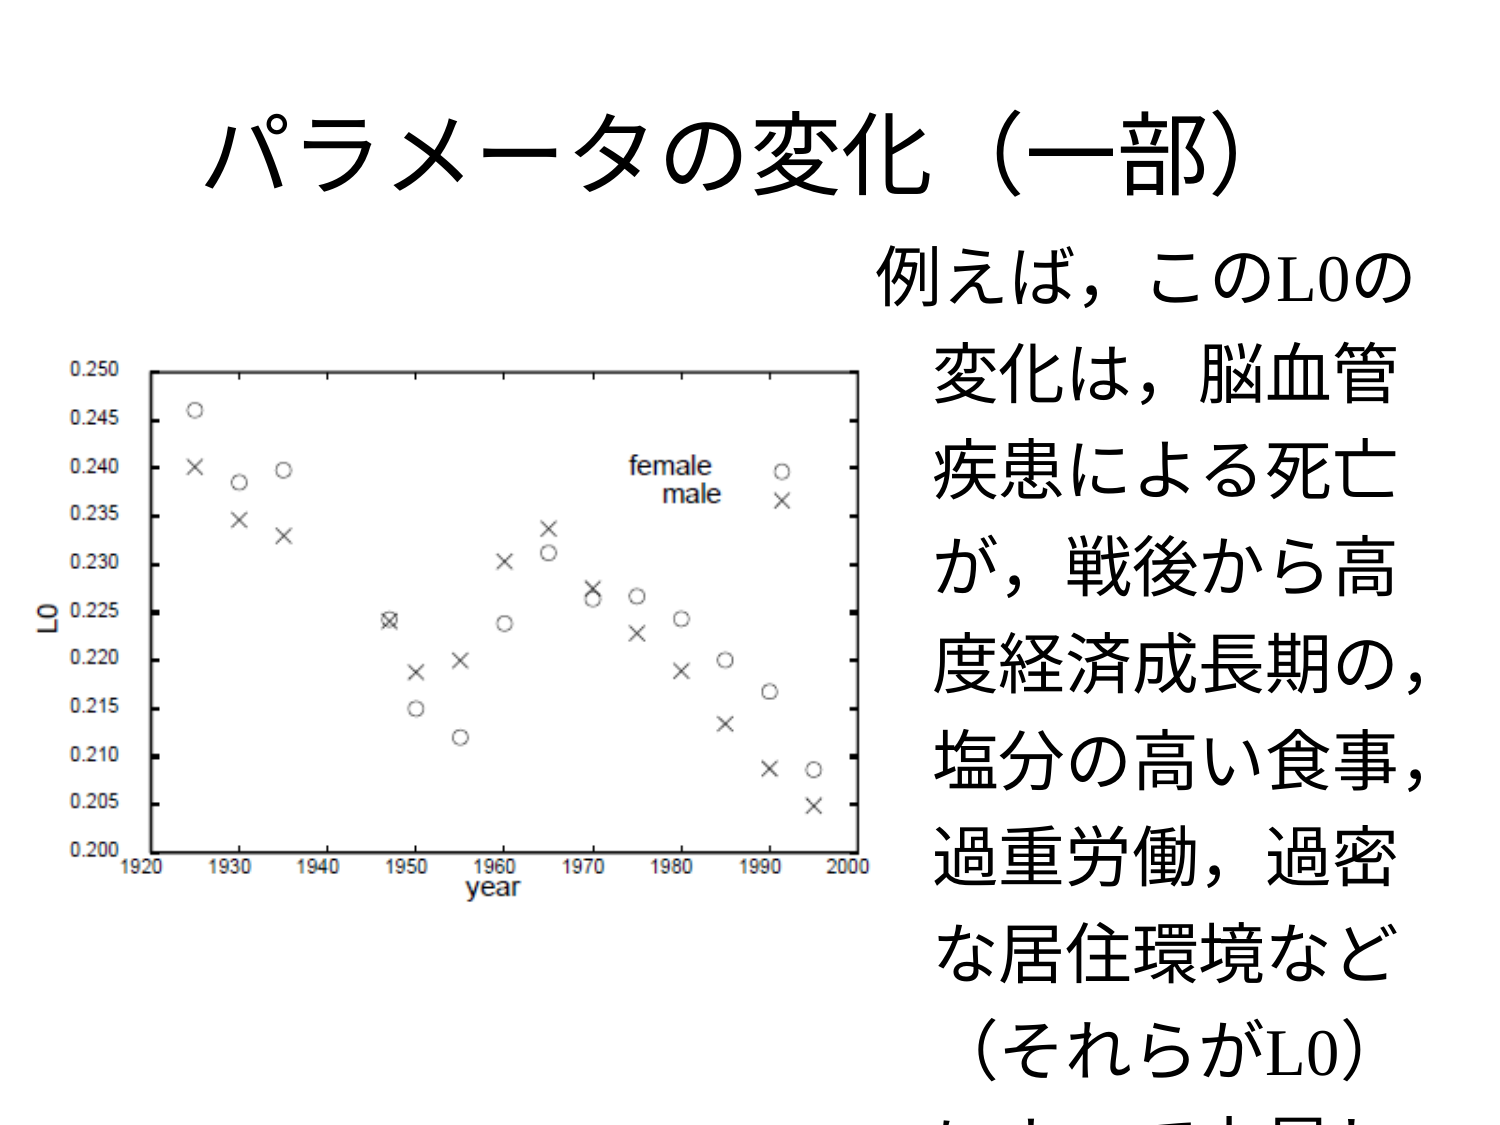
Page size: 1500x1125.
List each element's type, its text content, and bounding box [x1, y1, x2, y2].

picture [23, 352, 875, 913]
list 例えば，このL0の変化は，脳血管疾患による死亡が，戦後から高度経済成長期の，塩分の高い食事，過重労働，過密な居住環境など（それらがL0）によって上昇し，その後，それらの改善によって低下したことと呼応している [875, 223, 1446, 1107]
title パラメータの変化（一部） [112, 76, 1388, 222]
